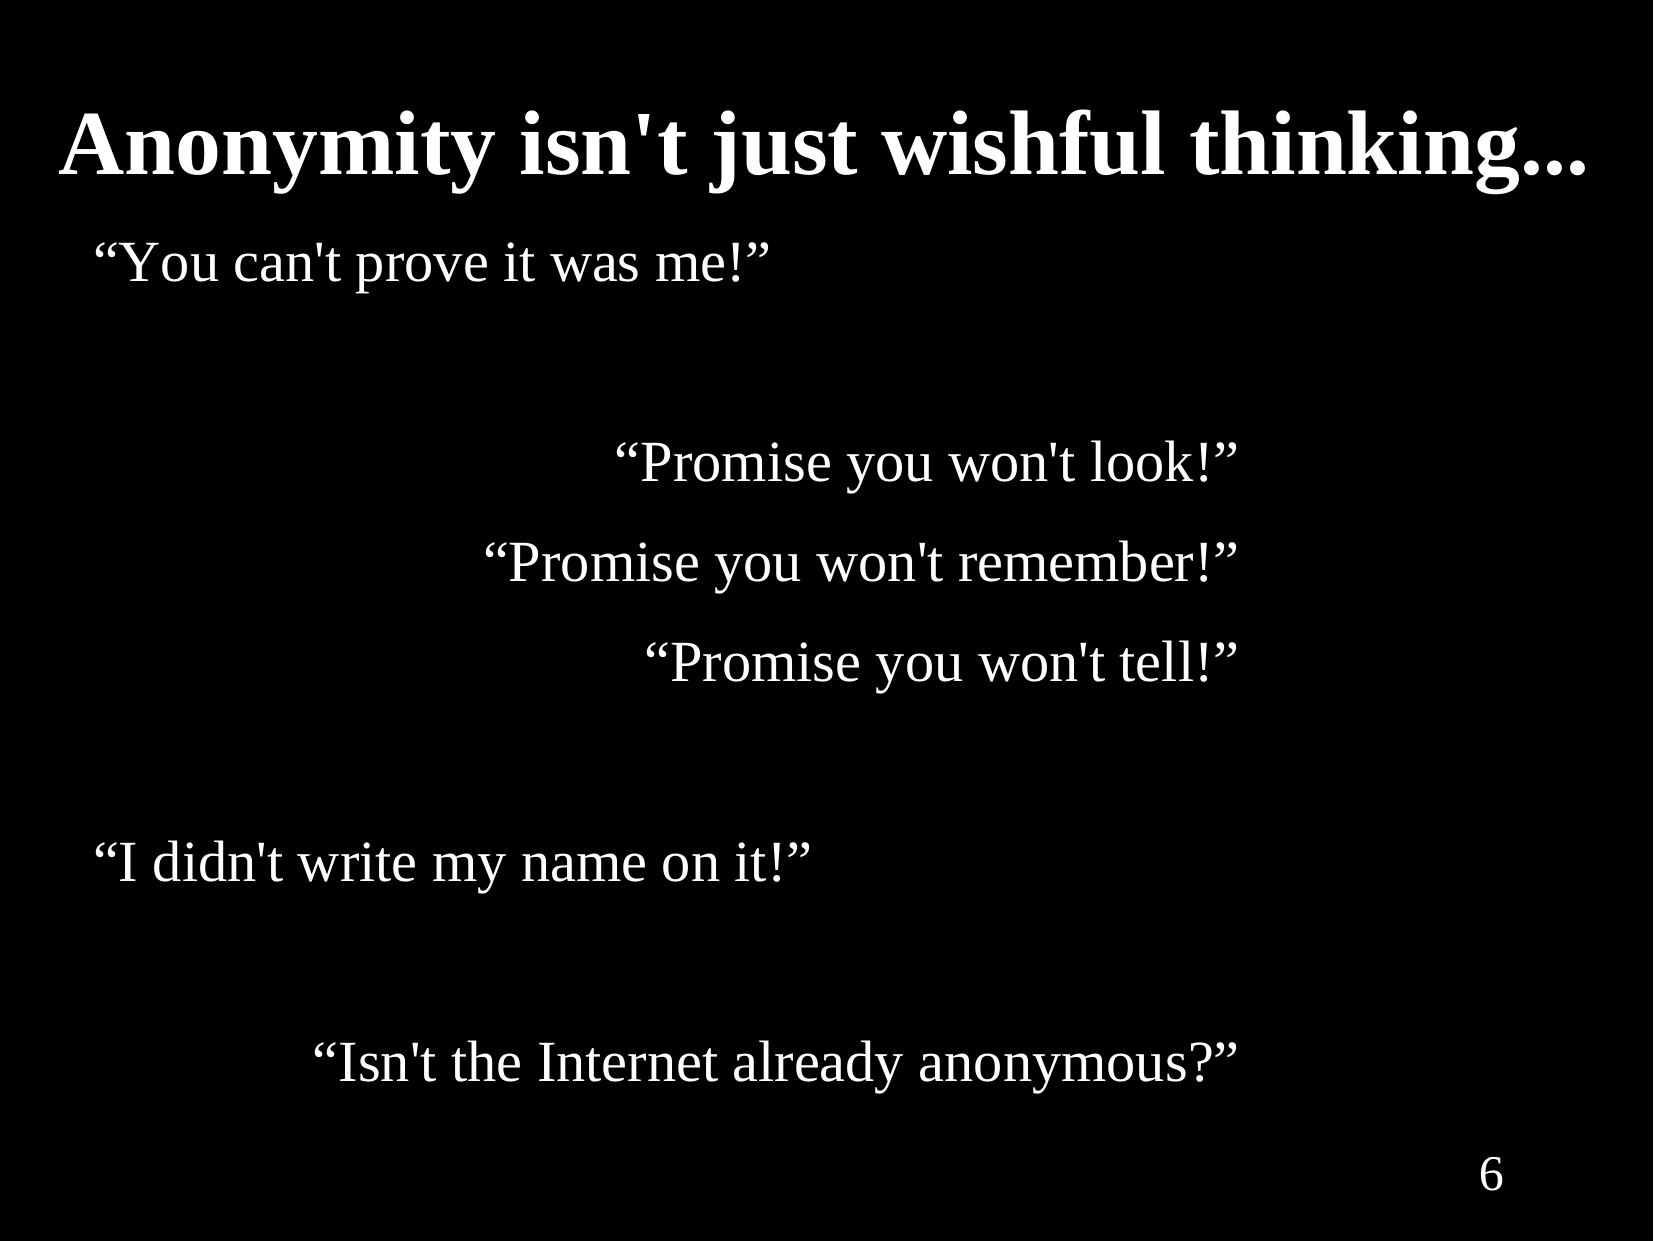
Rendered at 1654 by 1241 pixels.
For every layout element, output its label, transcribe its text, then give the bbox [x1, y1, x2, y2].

text_box “You can't prove it was me!” “Promise you won't look!” “Promise you won't remember!” “Promise you won't tell!” “I didn't write my name on it!” “Isn't the Internet already anonymous?” [93, 229, 1522, 1194]
title Anonymity isn't just wishful thinking... [50, 23, 1600, 264]
